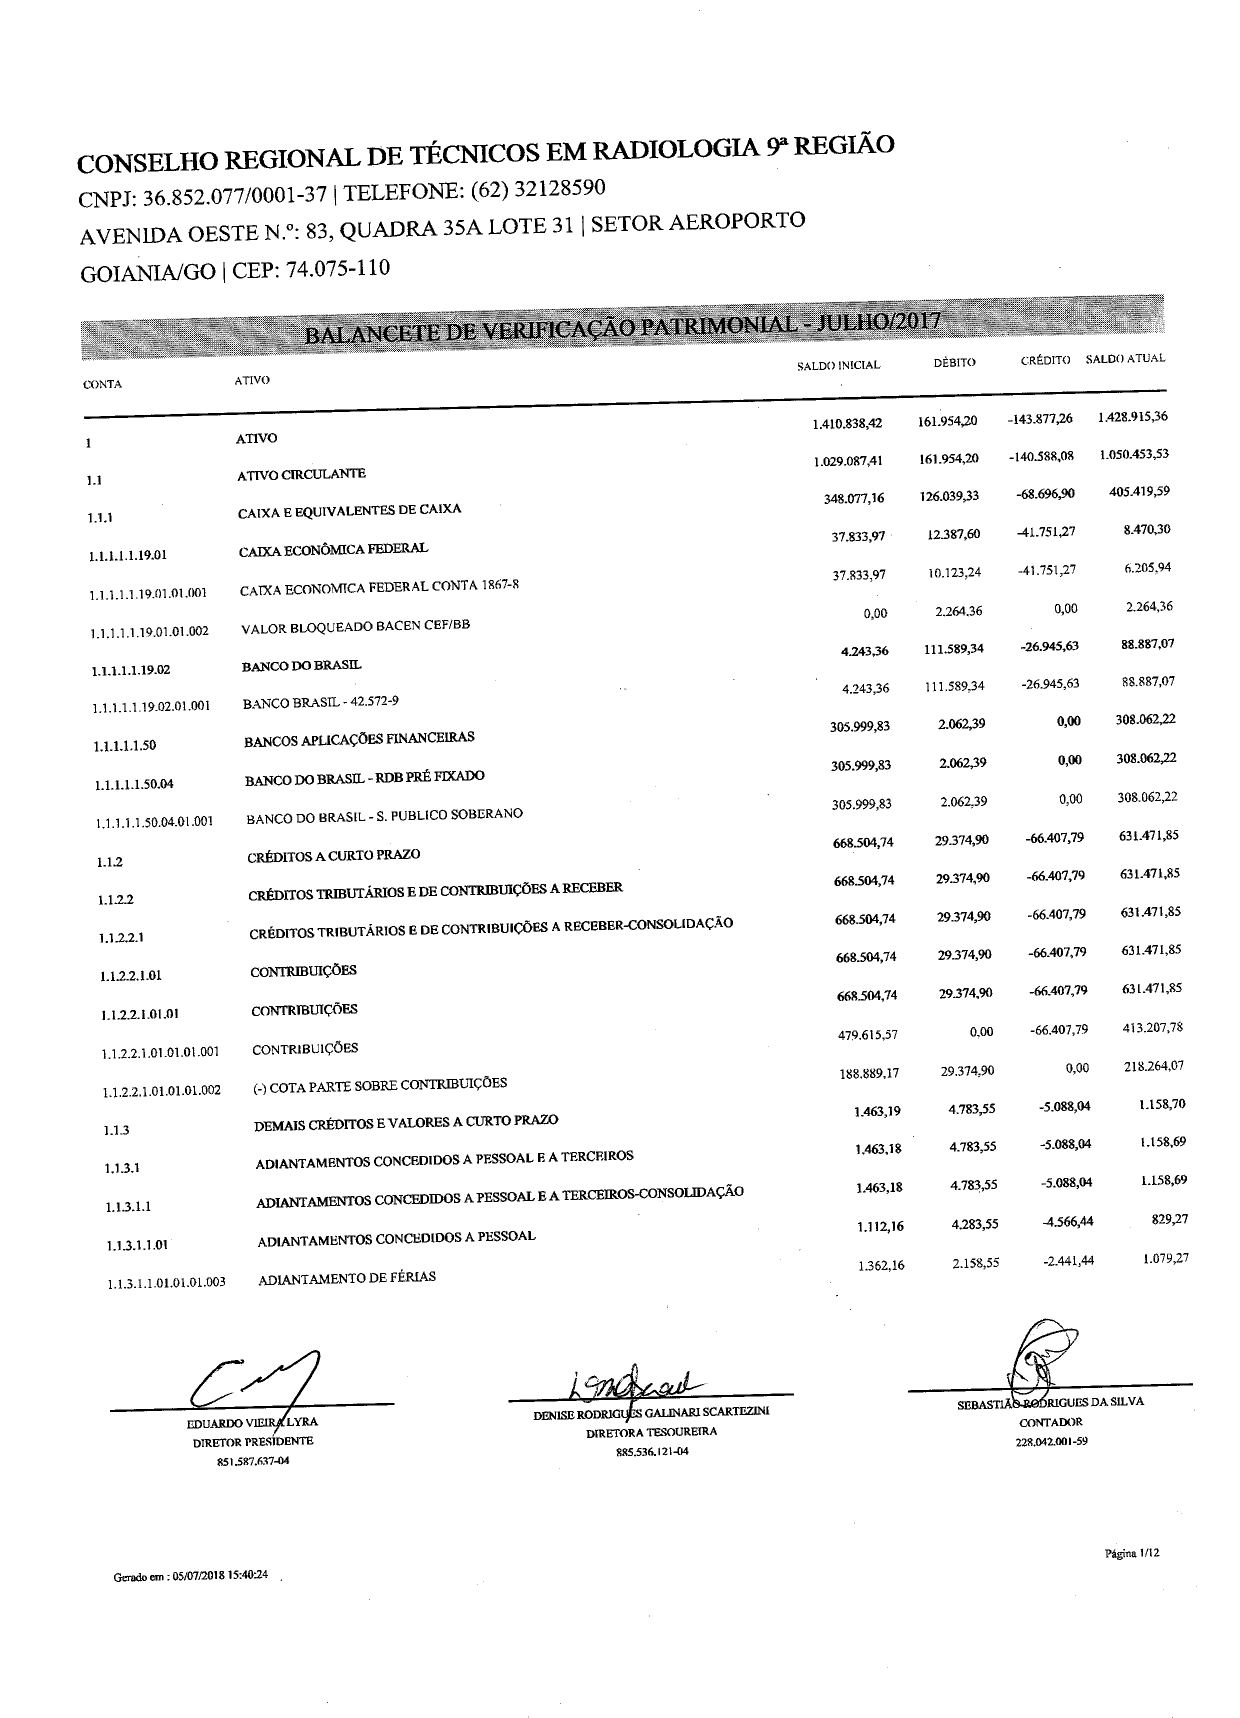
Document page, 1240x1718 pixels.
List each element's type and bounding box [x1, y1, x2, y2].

text_box [0, 0, 1239, 1717]
